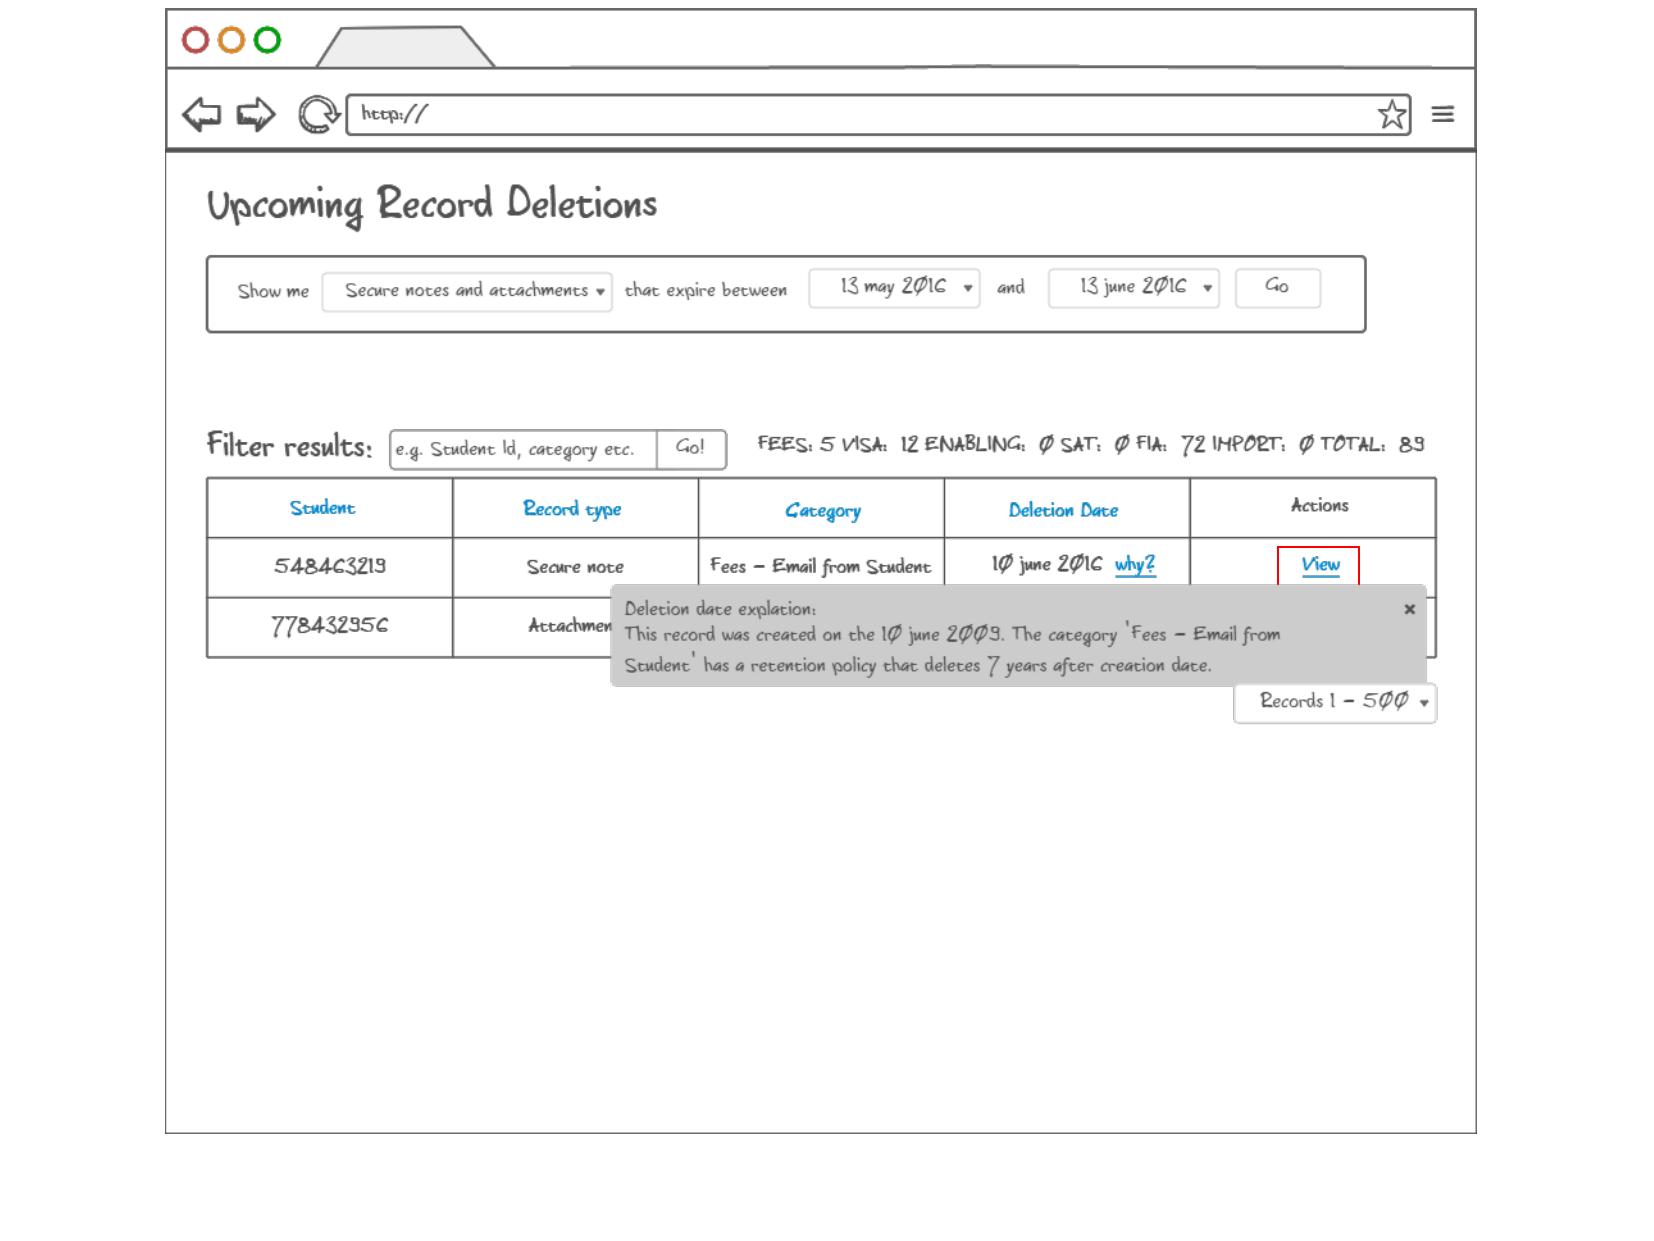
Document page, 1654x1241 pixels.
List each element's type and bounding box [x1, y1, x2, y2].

picture [165, 8, 1477, 1134]
